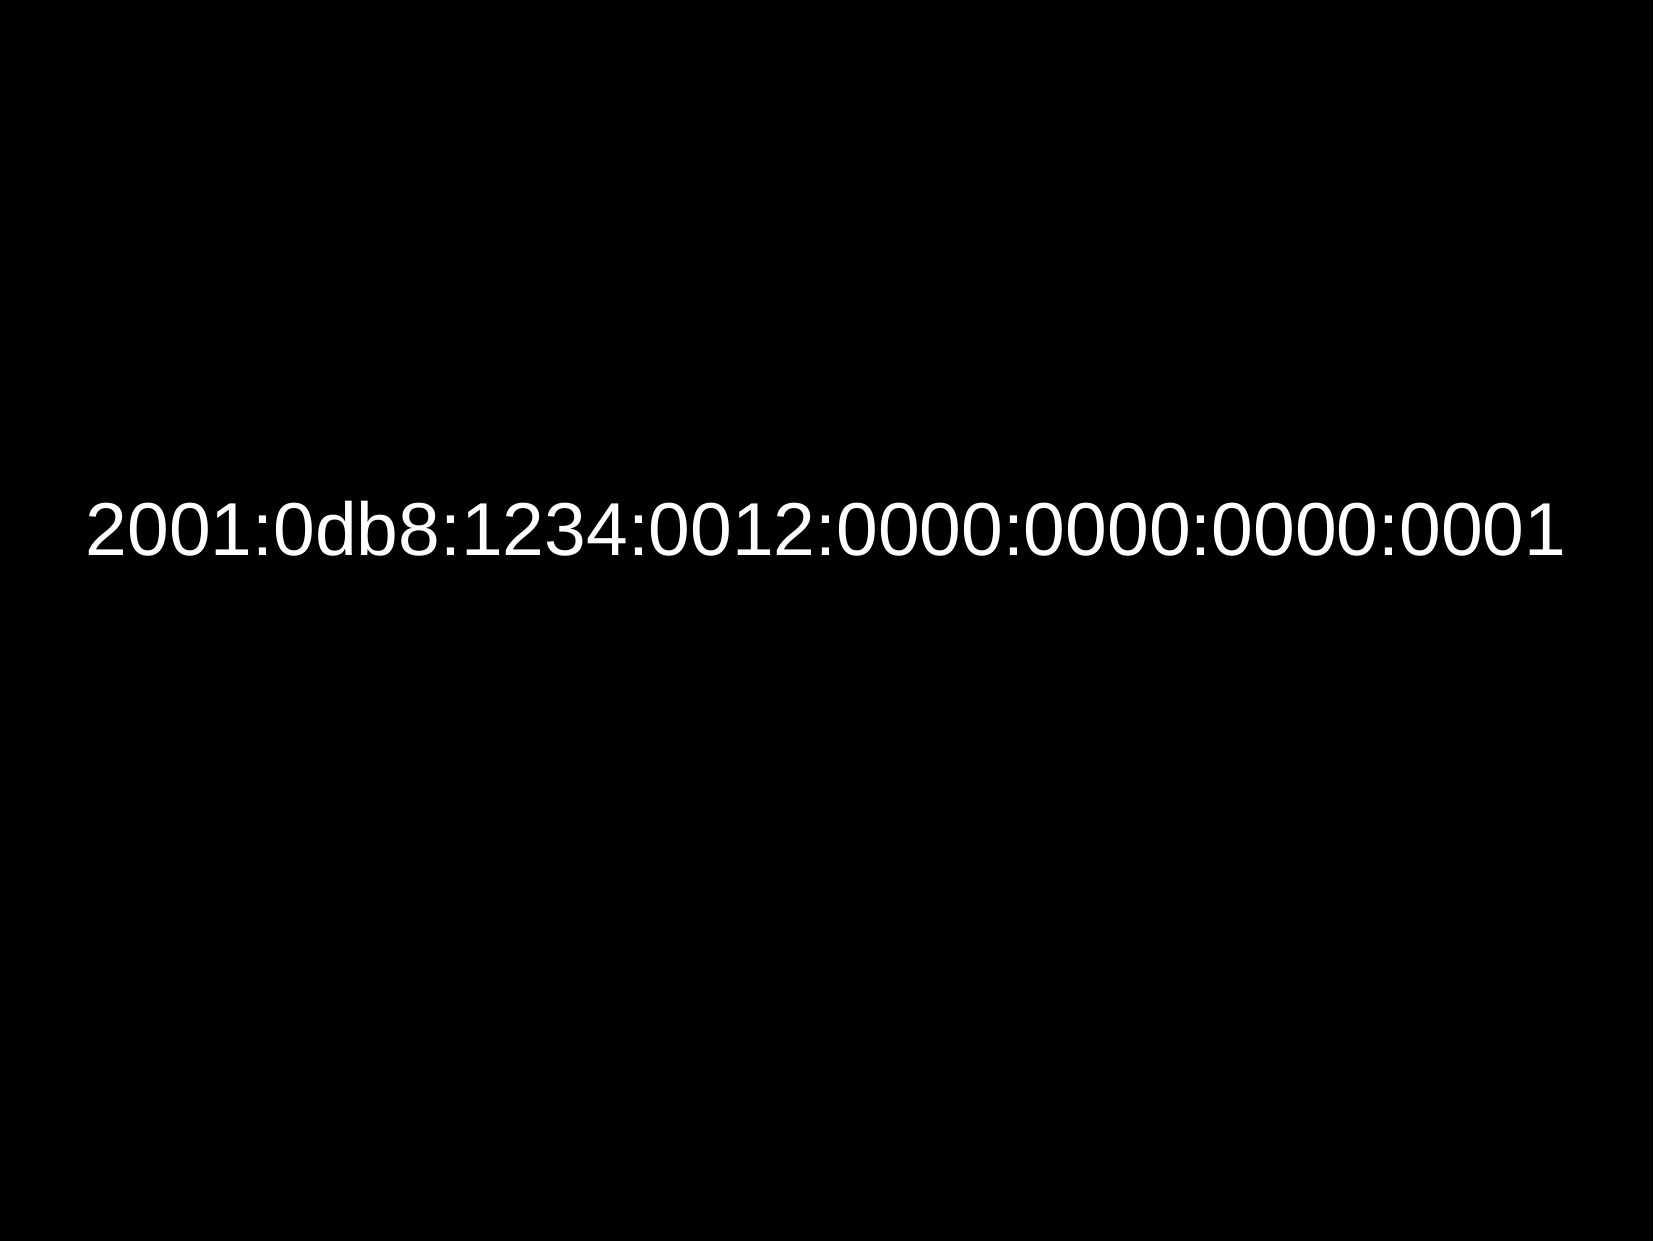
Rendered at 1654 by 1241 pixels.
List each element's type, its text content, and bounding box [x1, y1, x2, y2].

subtitle 2001:0db8:1234:0012:0000:0000:0000:0001 [82, 49, 1571, 1010]
